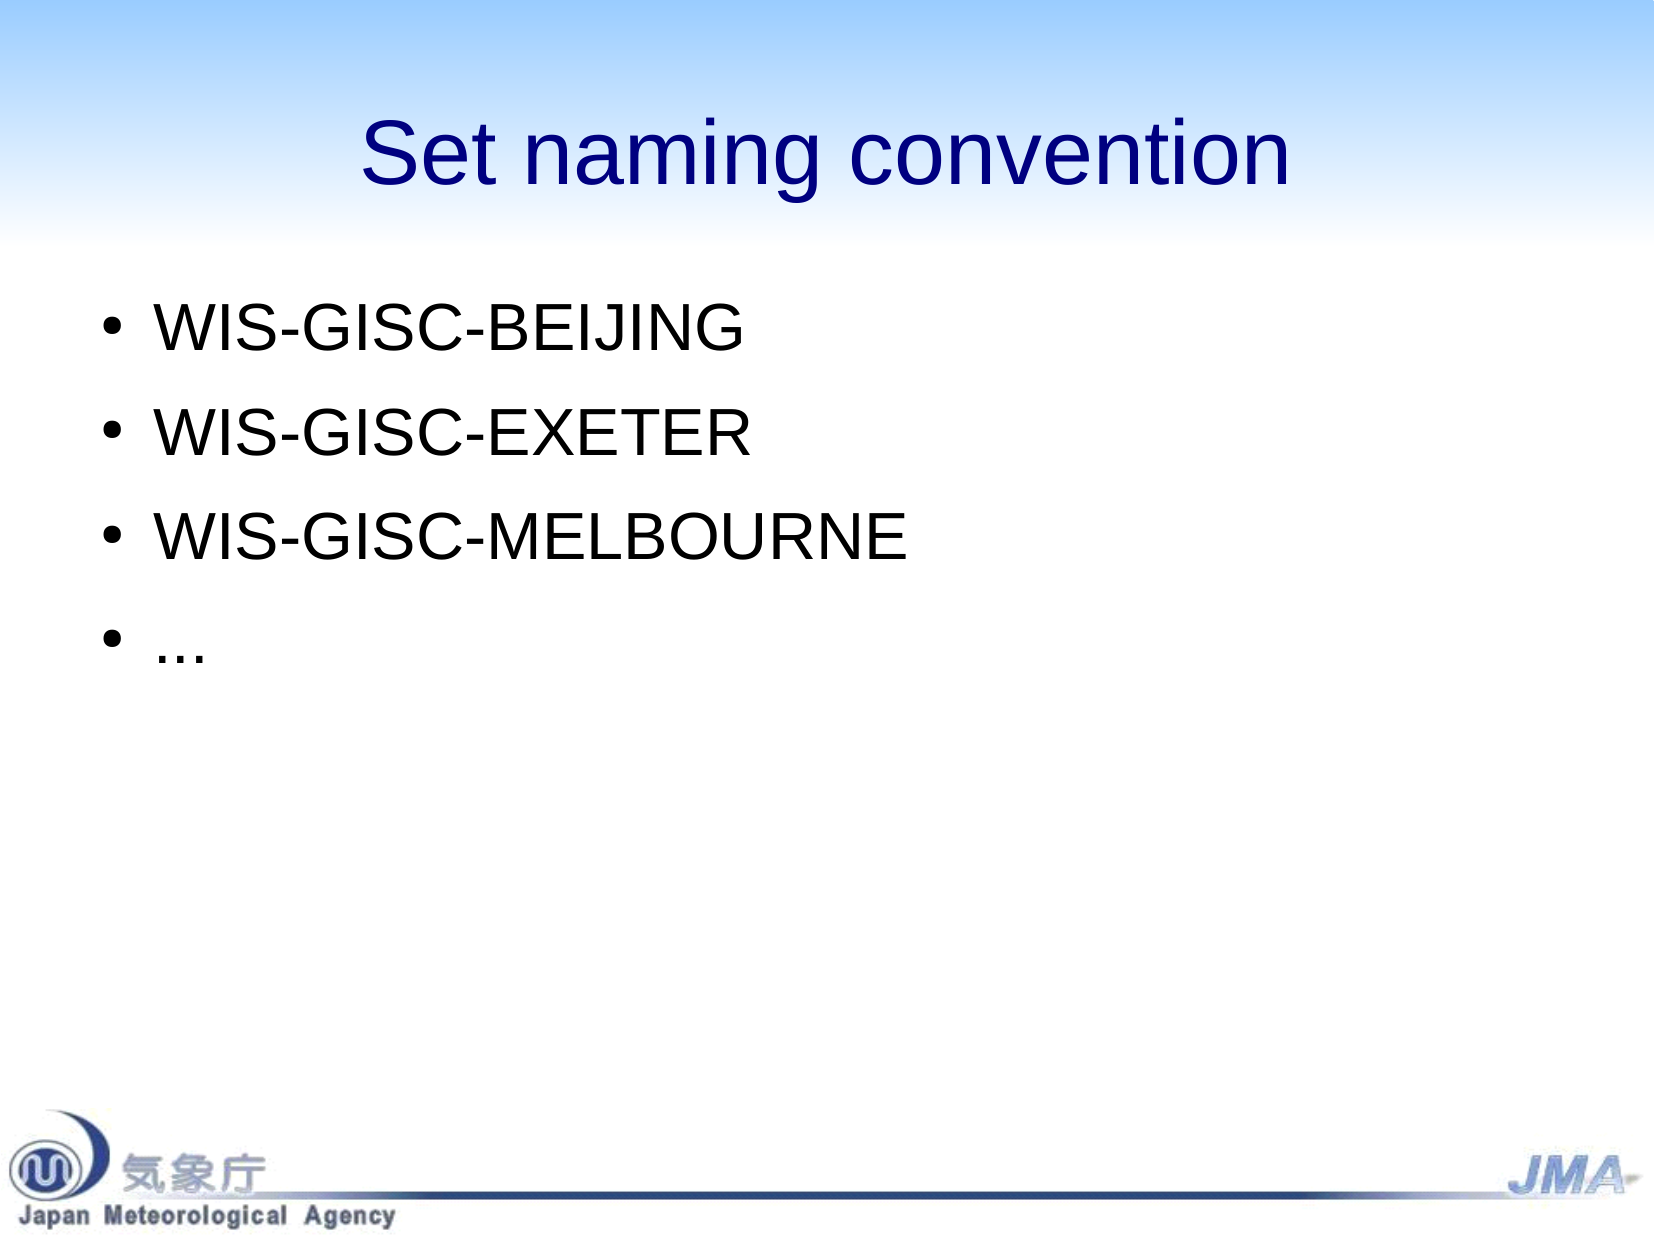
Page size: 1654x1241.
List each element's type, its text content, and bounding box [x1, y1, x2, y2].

title Set naming convention [82, 49, 1571, 257]
picture [1, 1108, 1654, 1241]
list WIS-GISC-BEIJING WIS-GISC-EXETER WIS-GISC-MELBOURNE ... [82, 290, 1571, 1010]
